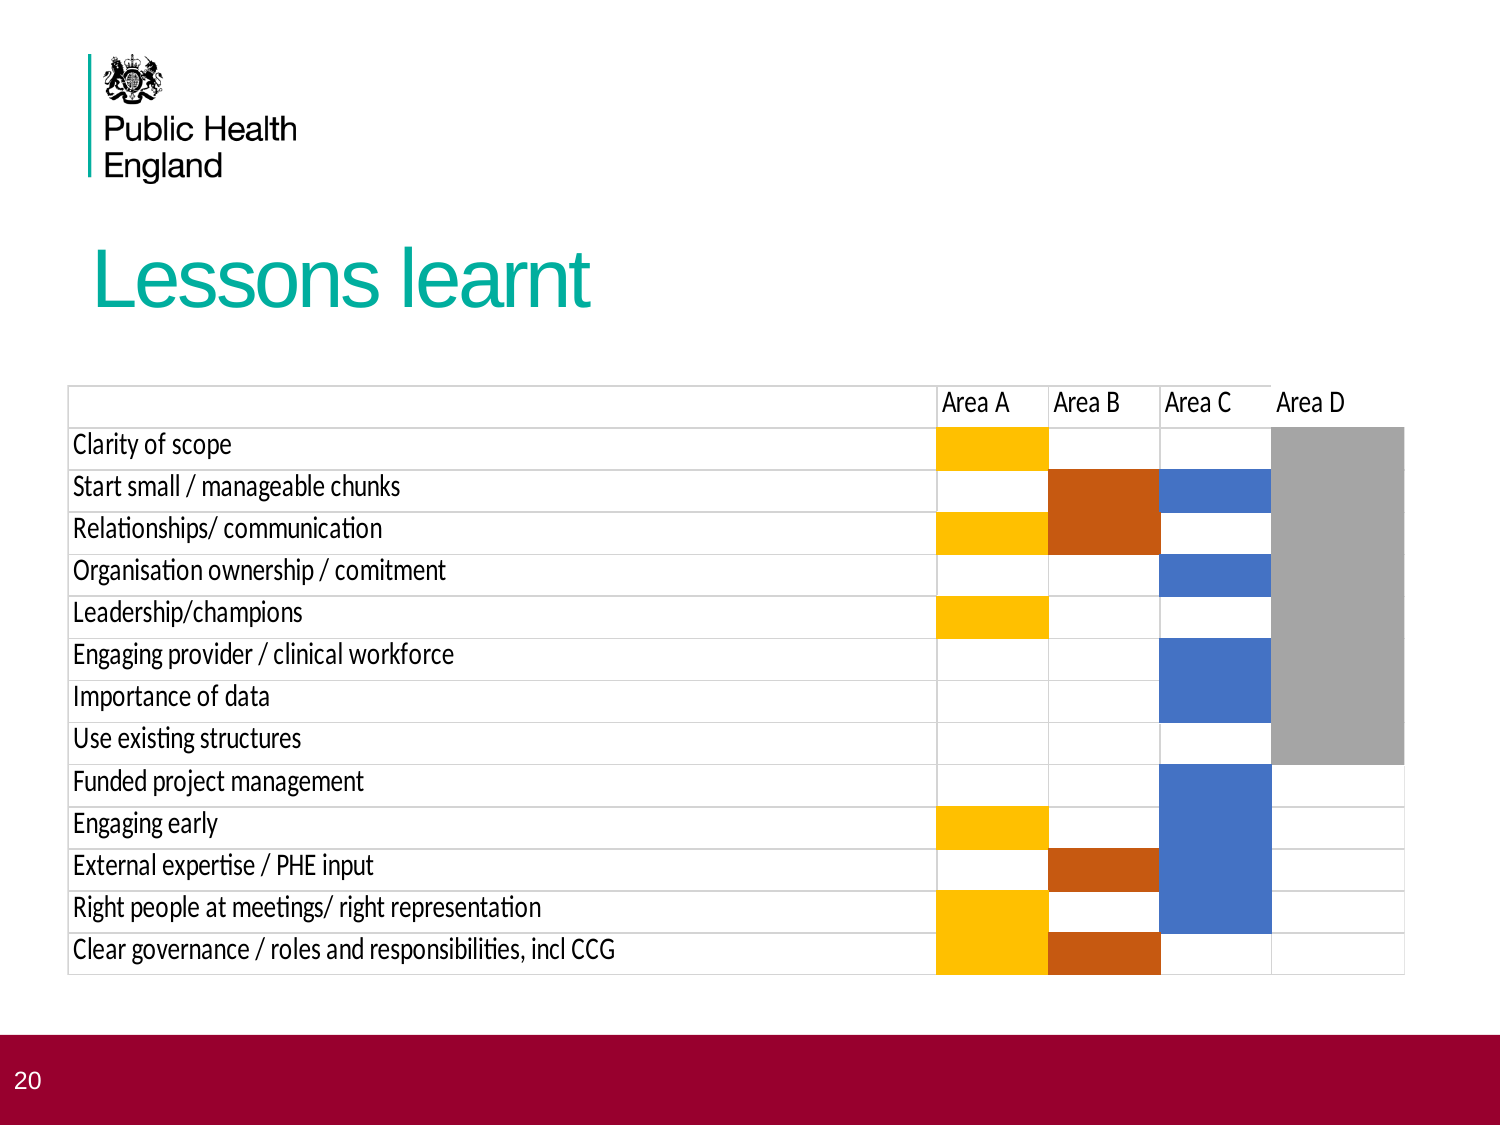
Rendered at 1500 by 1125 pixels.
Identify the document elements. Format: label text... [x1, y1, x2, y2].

title Lessons learnt [91, 224, 1409, 331]
text_box [0, 1034, 1500, 1125]
picture [67, 385, 1406, 976]
